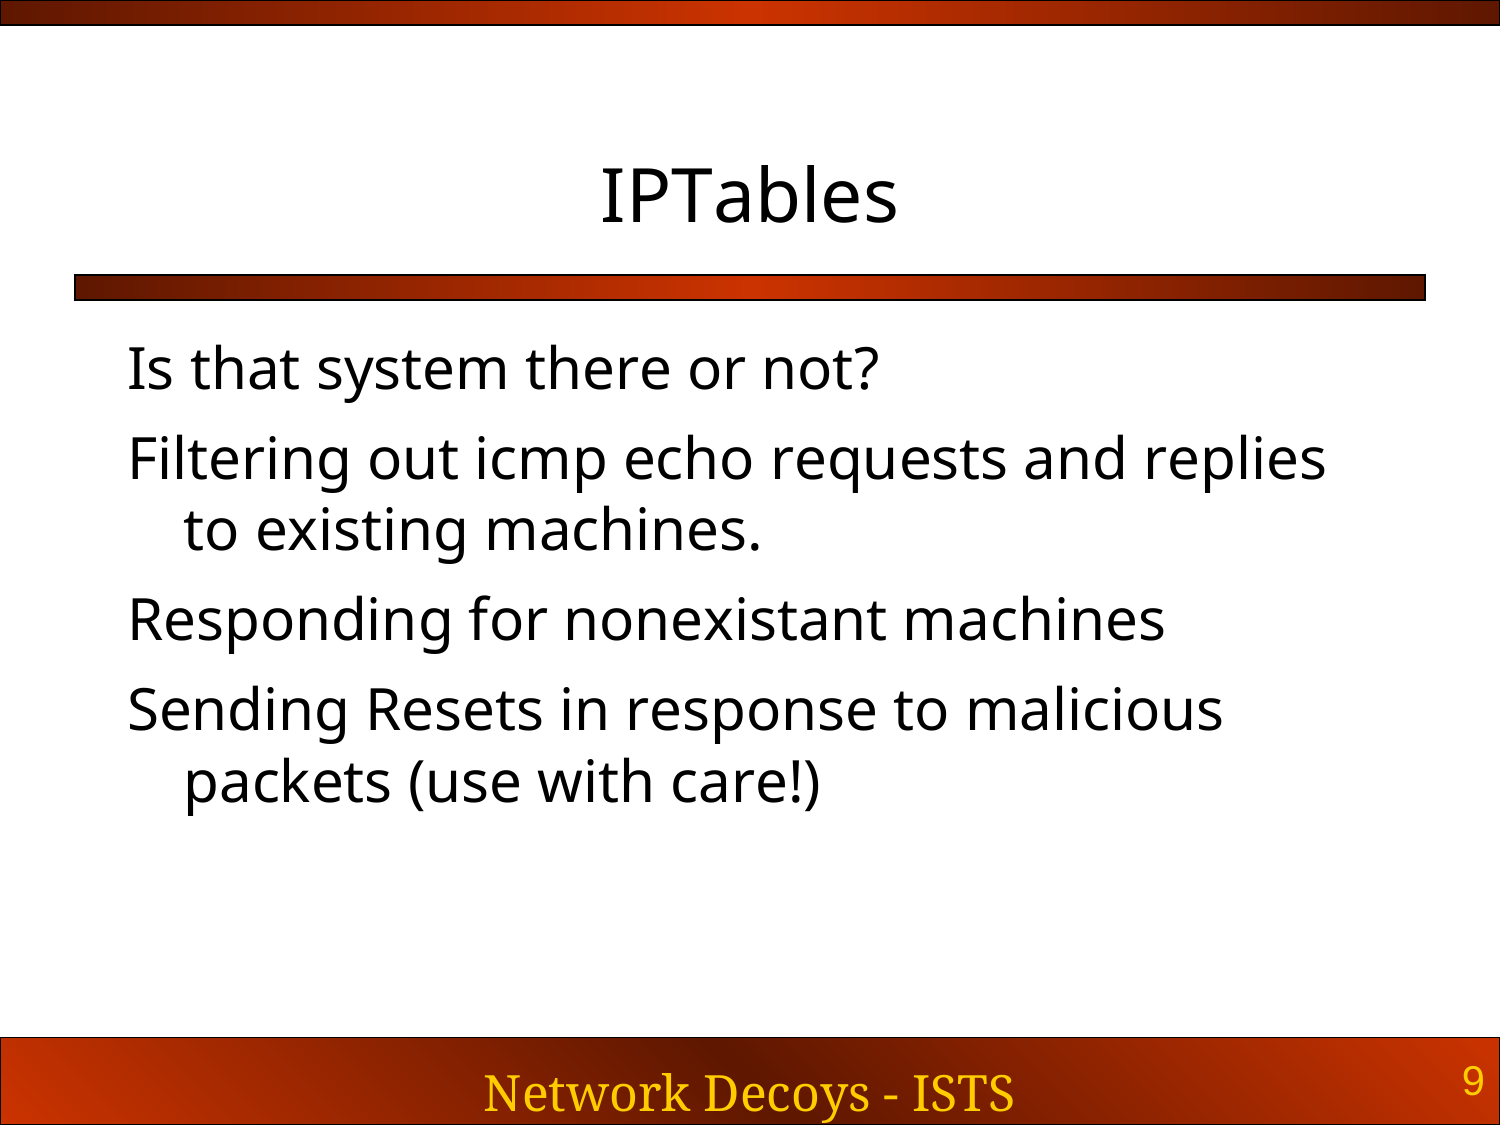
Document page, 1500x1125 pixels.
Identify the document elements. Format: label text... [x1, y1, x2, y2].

list Is that system there or not? Filtering out icmp echo requests and replies to existing machines. Responding for nonexistant machines Sending Resets in response to malicious packets (use with care!) [112, 324, 1388, 1001]
title IPTables [112, 99, 1388, 288]
